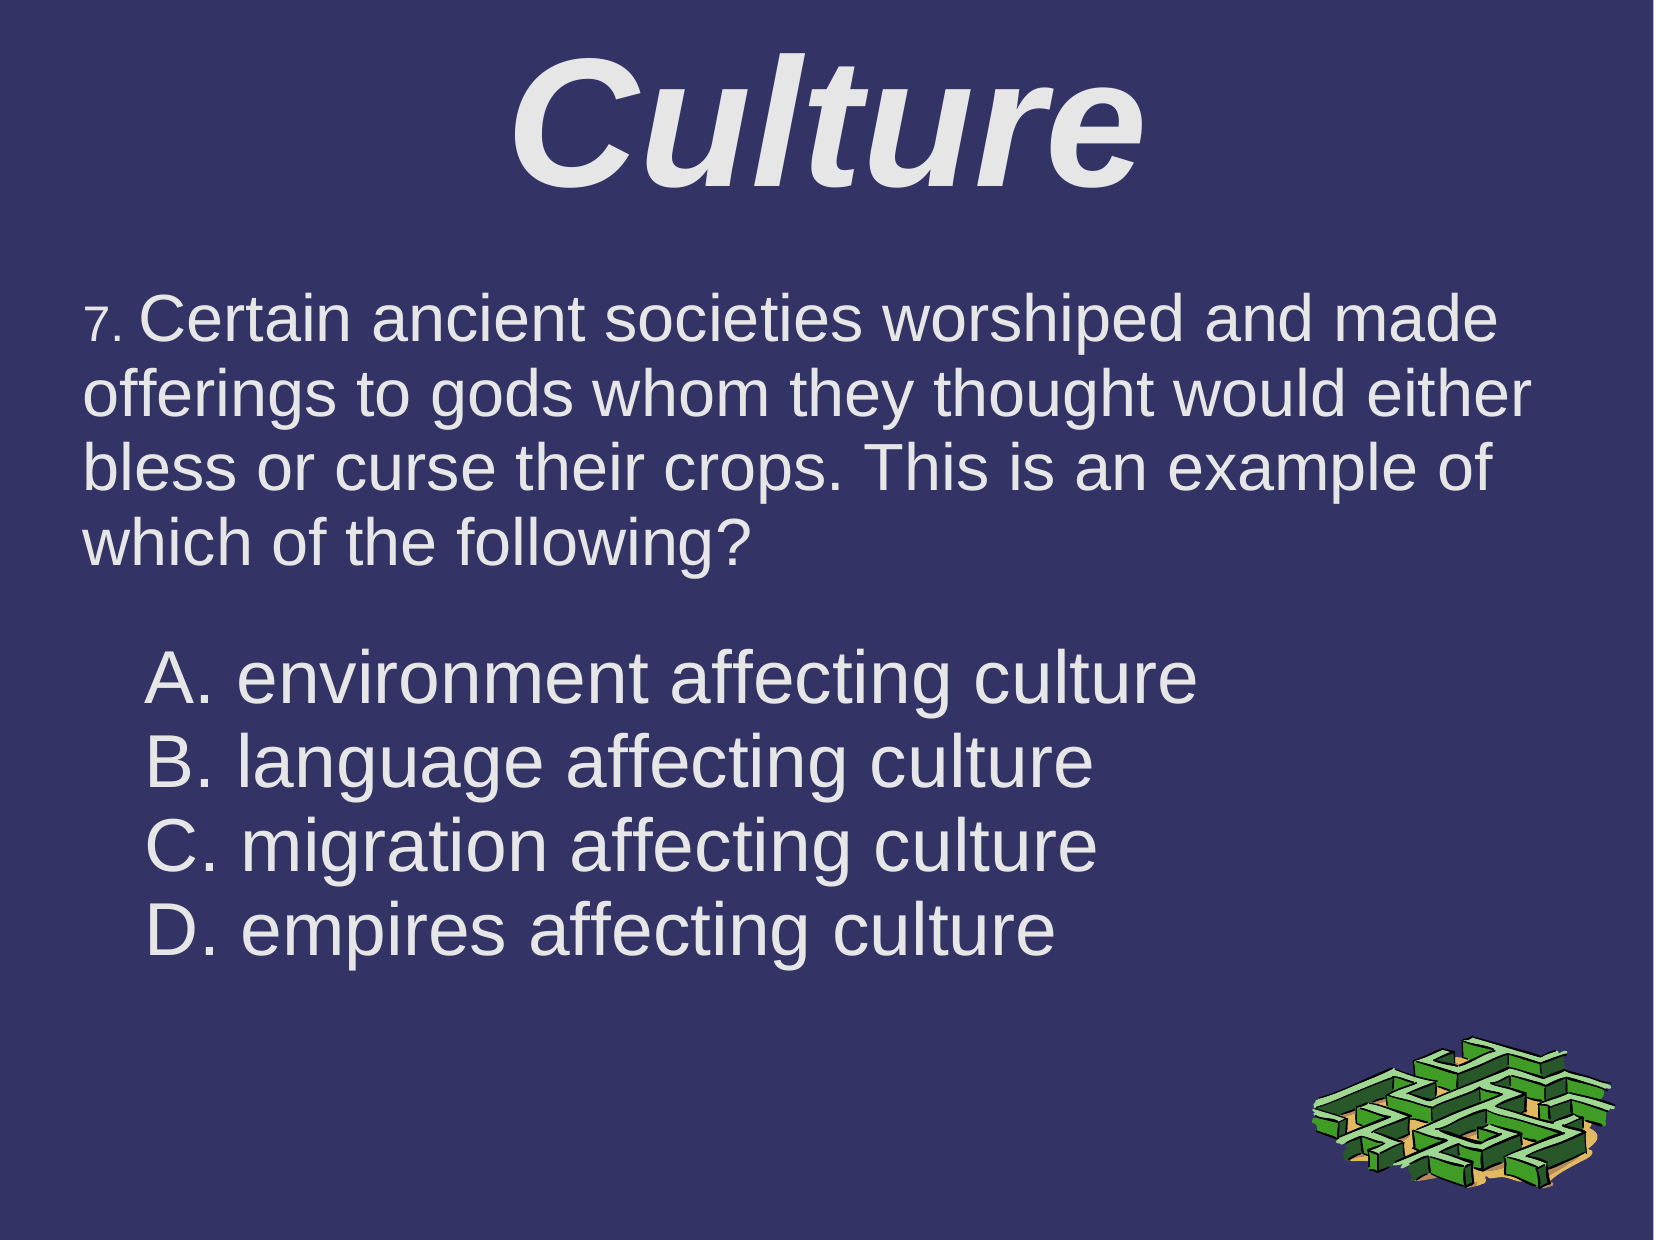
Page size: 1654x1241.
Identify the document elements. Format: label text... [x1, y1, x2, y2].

list 7. Certain ancient societies worshiped and made offerings to gods whom they thought would either bless or curse their crops. This is an example of which of the following? A. environment affecting culture B. language affecting culture C. migration affecting culture D. empires affecting culture [82, 225, 1571, 1109]
title Culture [121, 19, 1534, 225]
